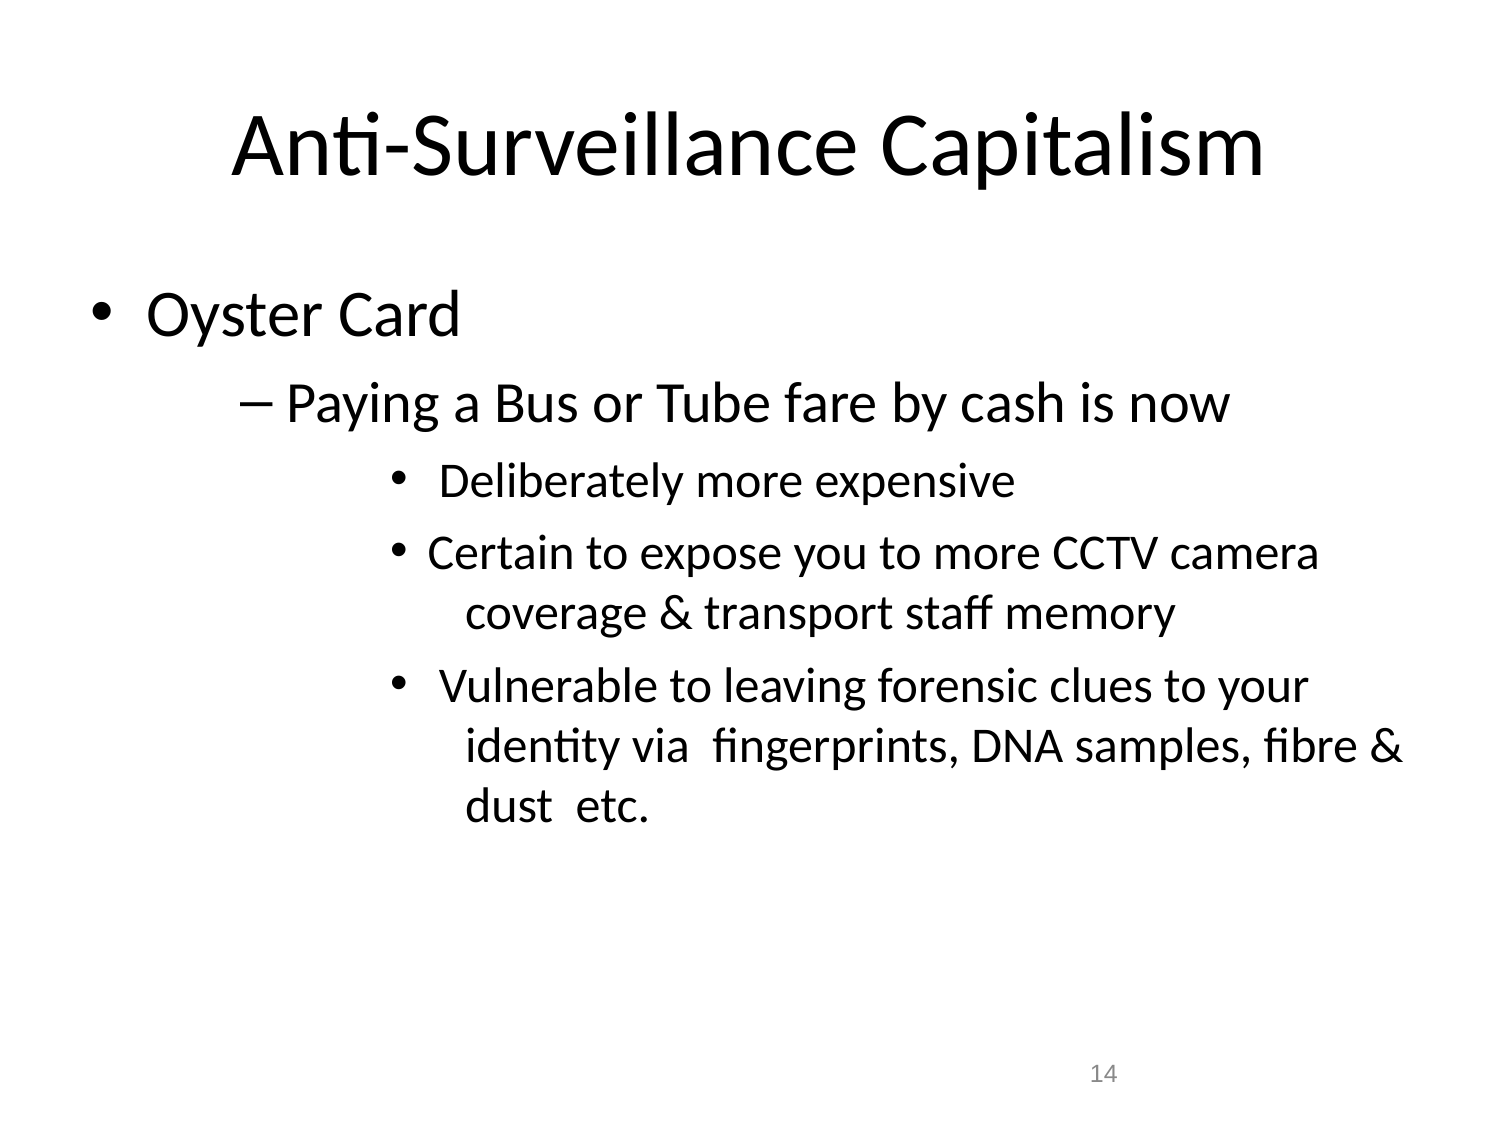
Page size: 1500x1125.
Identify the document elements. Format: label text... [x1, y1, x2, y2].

text_box 7 [1074, 1042, 1426, 1103]
title Anti-Surveillance Capitalism [75, 45, 1426, 233]
list Oyster Card Paying a Bus or Tube fare by cash is now Deliberately more expensive Certain to expose you to more CCTV camera coverage & transport staff memory Vulnerable to leaving forensic clues to your identity via fingerprints, DNA samples, fibre & dust etc. [75, 262, 1426, 1005]
